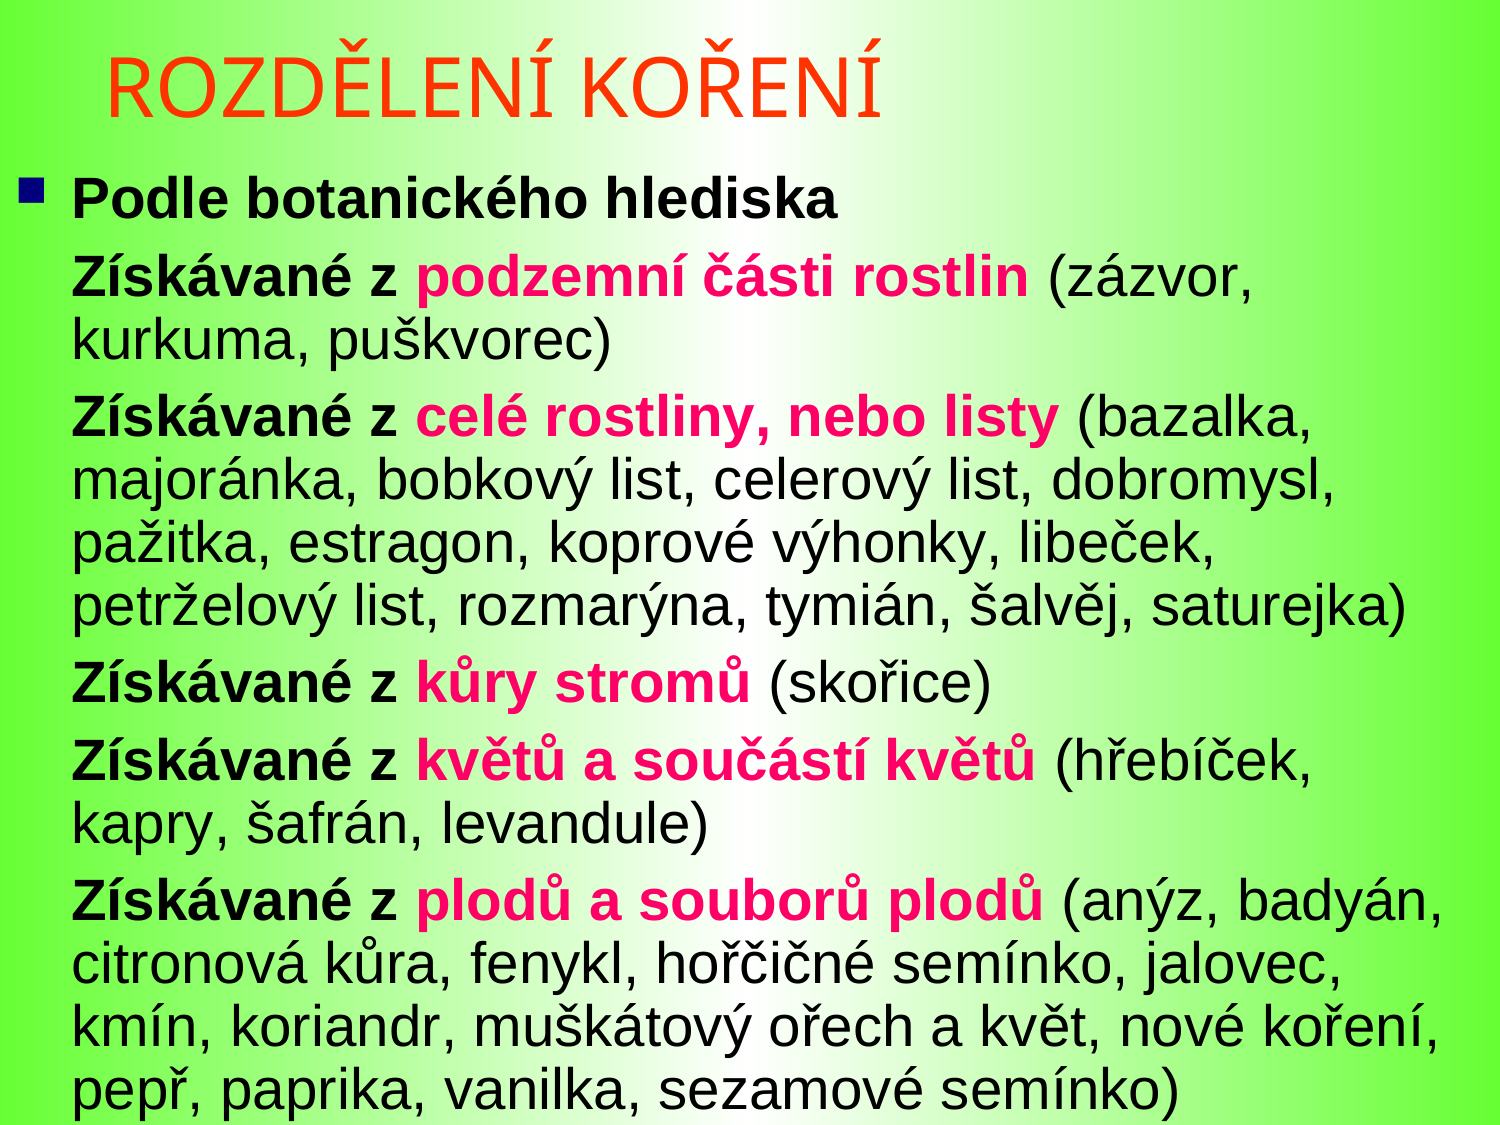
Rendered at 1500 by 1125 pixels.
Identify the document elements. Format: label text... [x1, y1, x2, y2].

list Podle botanického hlediska Získávané z podzemní části rostlin (zázvor, kurkuma, puškvorec) Získávané z celé rostliny, nebo listy (bazalka, majoránka, bobkový list, celerový list, dobromysl, pažitka, estragon, koprové výhonky, libeček, petrželový list, rozmarýna, tymián, šalvěj, saturejka) Získávané z kůry stromů (skořice) Získávané z květů a součástí květů (hřebíček, kapry, šafrán, levandule) Získávané z plodů a souborů plodů (anýz, badyán, citronová kůra, fenykl, hořčičné semínko, jalovec, kmín, koriandr, muškátový ořech a květ, nové koření, pepř, paprika, vanilka, sezamové semínko) [0, 160, 1500, 1125]
title ROZDĚLENÍ KOŘENÍ [88, 0, 1439, 160]
